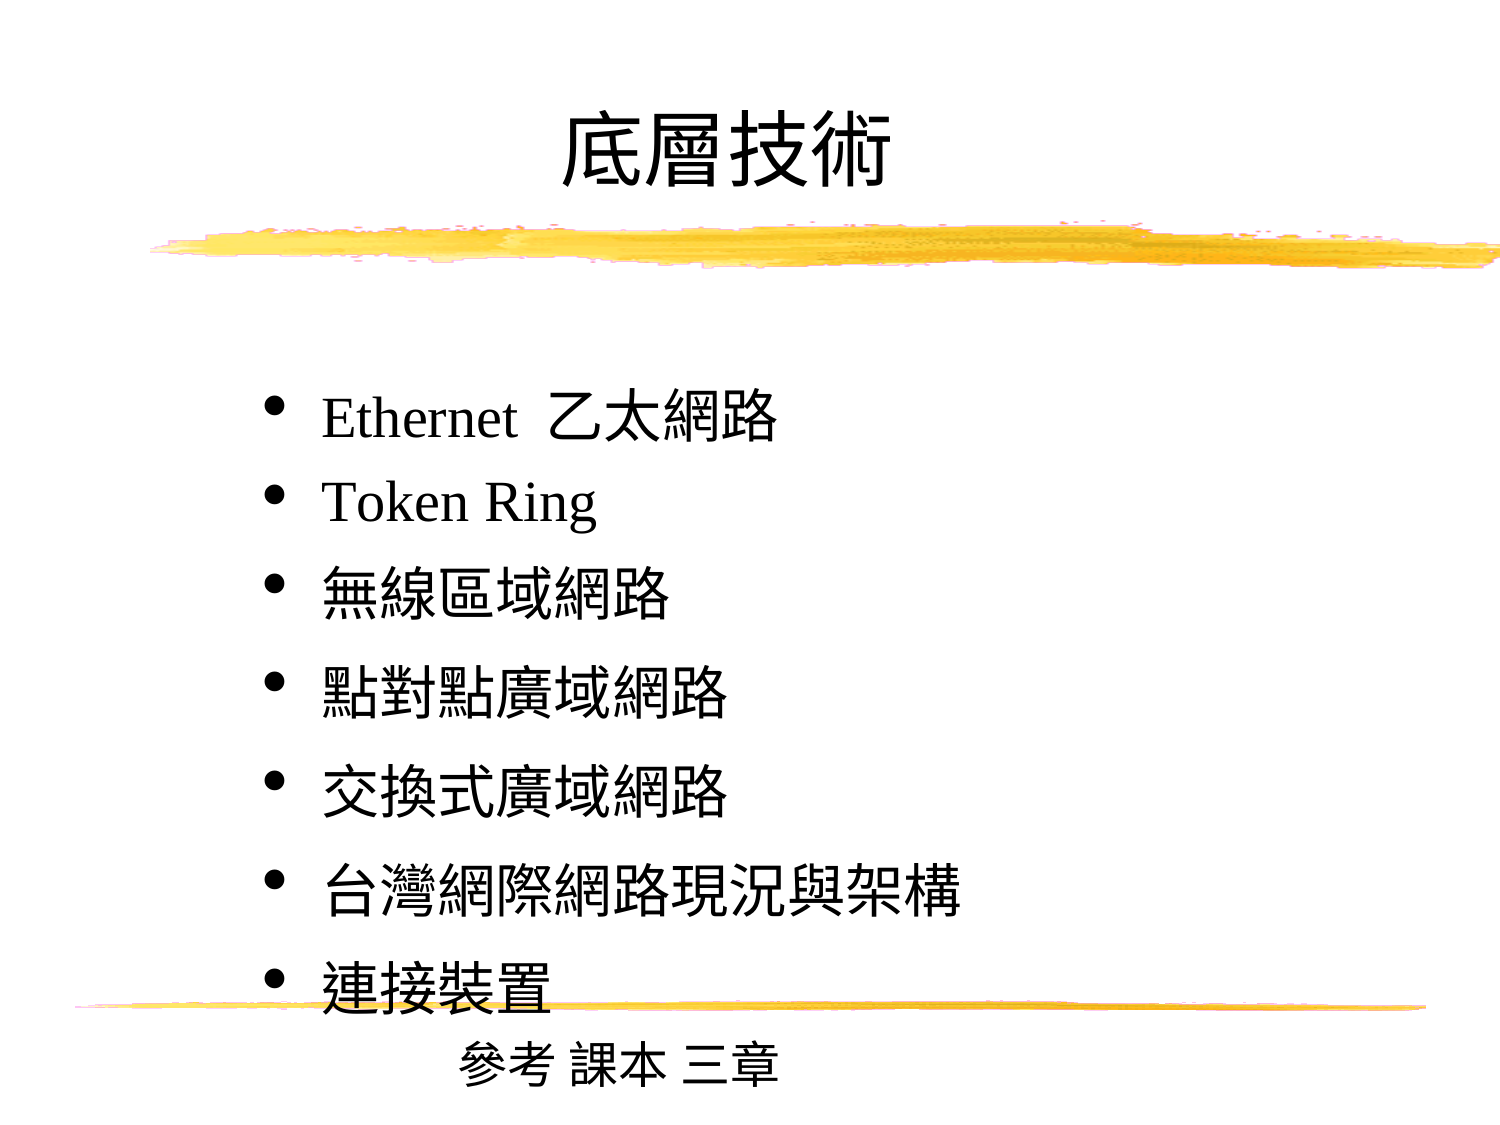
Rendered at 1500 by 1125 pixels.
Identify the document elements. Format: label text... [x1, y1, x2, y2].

picture [457, 999, 485, 1013]
picture [410, 999, 422, 1004]
picture [423, 999, 452, 1013]
title 底層技術 [75, 24, 1351, 213]
list Ethernet 乙太網路 Token Ring 無線區域網路 點對點廣域網路 交換式廣域網路 台灣網際網路現況與架構 連接裝置 [249, 362, 1363, 950]
picture [335, 999, 389, 1013]
picture [75, 999, 332, 1013]
picture [542, 999, 1426, 1013]
picture [510, 1006, 538, 1010]
picture [392, 999, 414, 1013]
picture [150, 215, 1500, 279]
text_box 參考 課本 三章 [442, 1017, 799, 1093]
picture [480, 999, 506, 1013]
picture [410, 1008, 428, 1013]
picture [328, 1007, 343, 1013]
